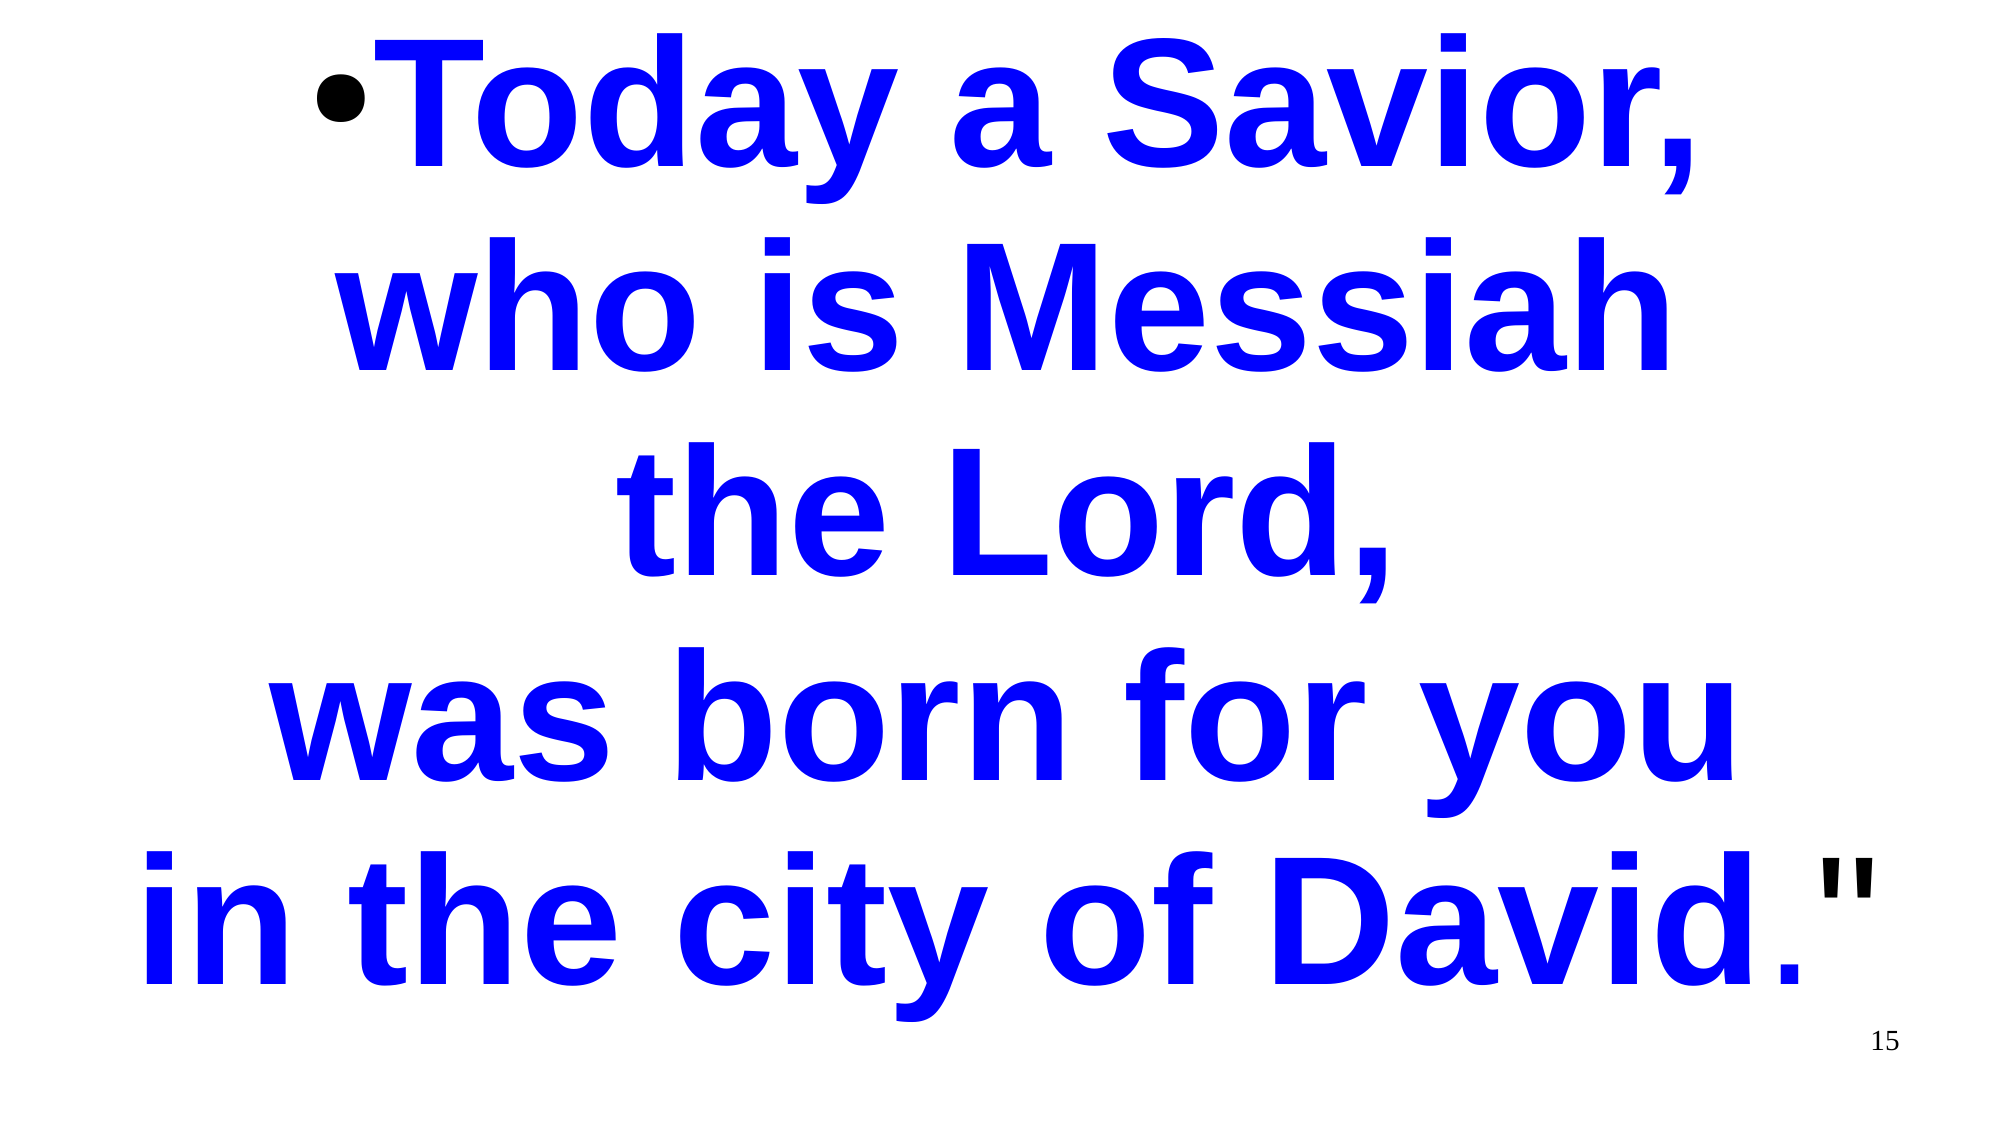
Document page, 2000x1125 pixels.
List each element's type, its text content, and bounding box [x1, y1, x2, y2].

list Today a Savior, who is Messiah the Lord, was born for you in the city of David." [0, 0, 1996, 1123]
